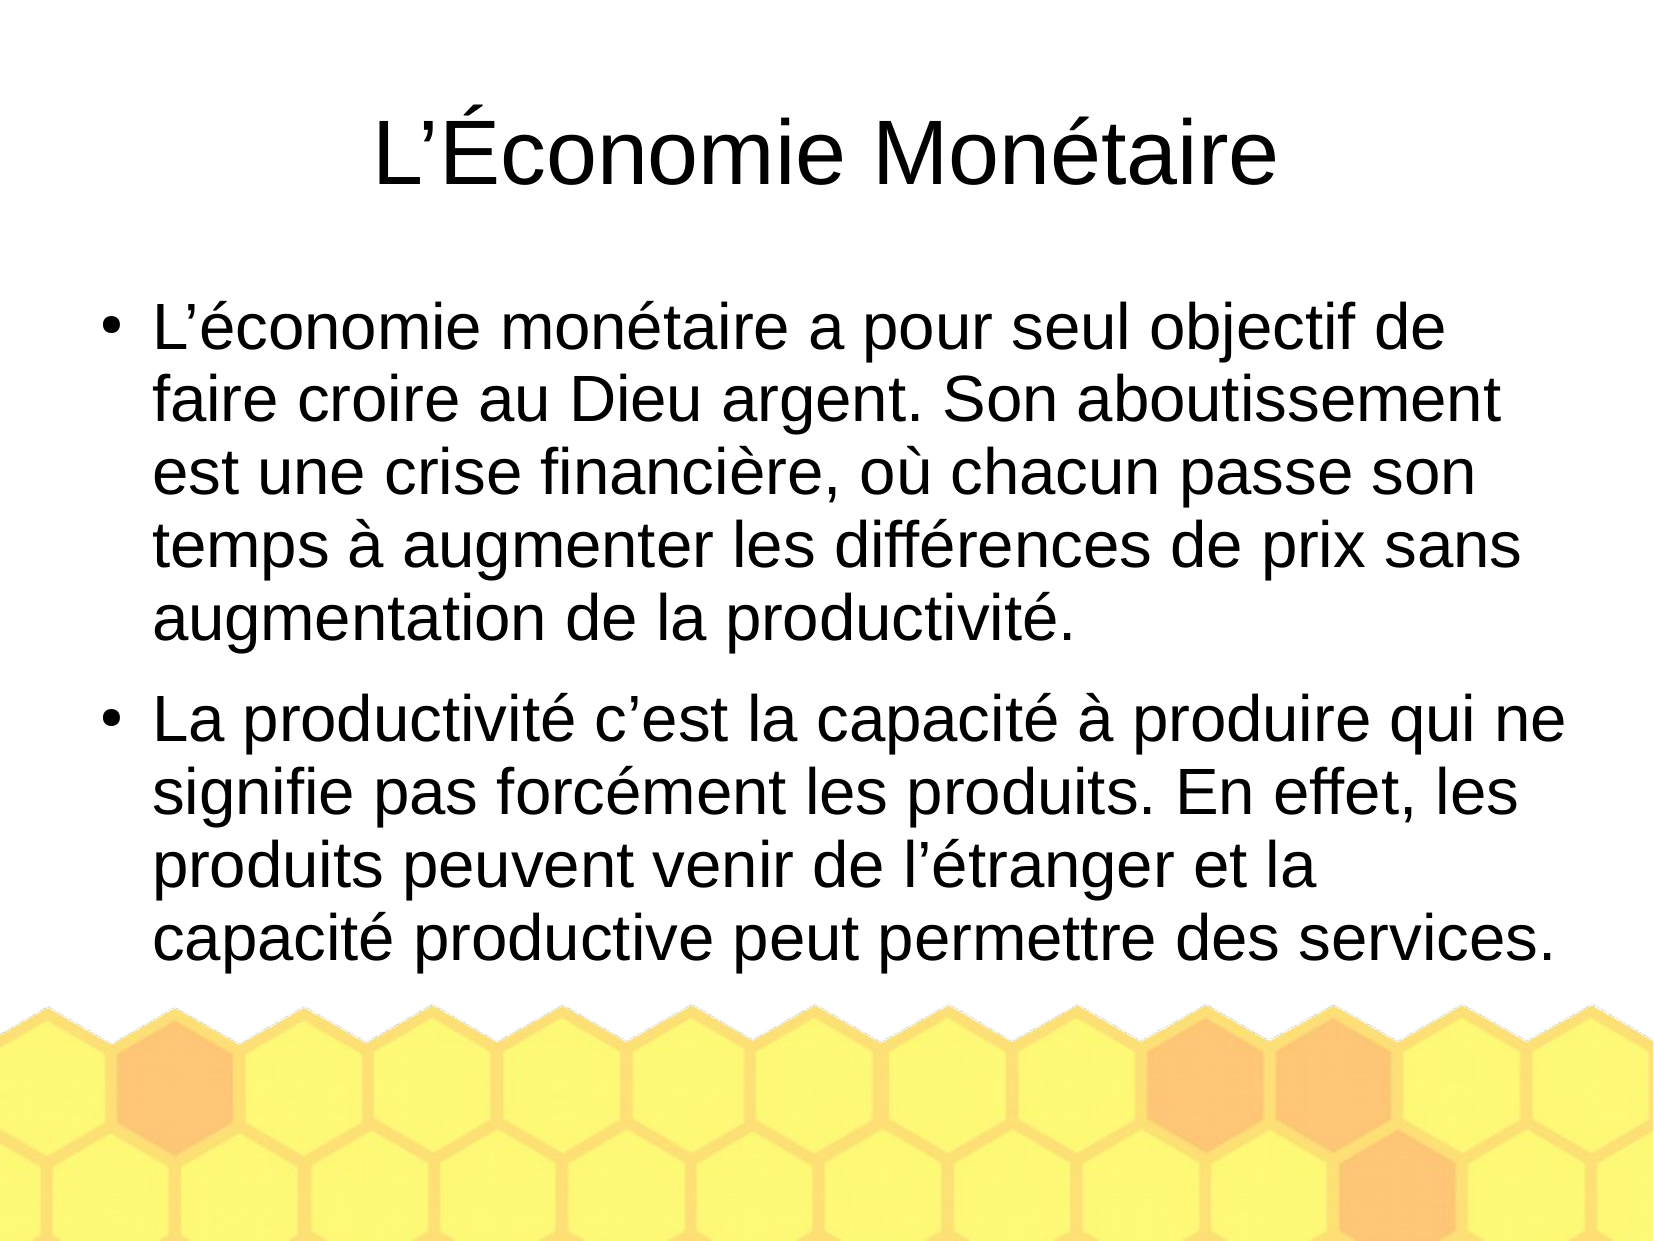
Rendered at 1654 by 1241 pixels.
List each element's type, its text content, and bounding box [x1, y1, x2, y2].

title L’Économie Monétaire [82, 49, 1571, 257]
list L’économie monétaire a pour seul objectif de faire croire au Dieu argent. Son aboutissement est une crise financière, où chacun passe son temps à augmenter les différences de prix sans augmentation de la productivité. La productivité c’est la capacité à produire qui ne signifie pas forcément les produits. En effet, les produits peuvent venir de l’étranger et la capacité productive peut permettre des services. [82, 290, 1571, 1010]
picture [0, 1001, 1654, 1241]
